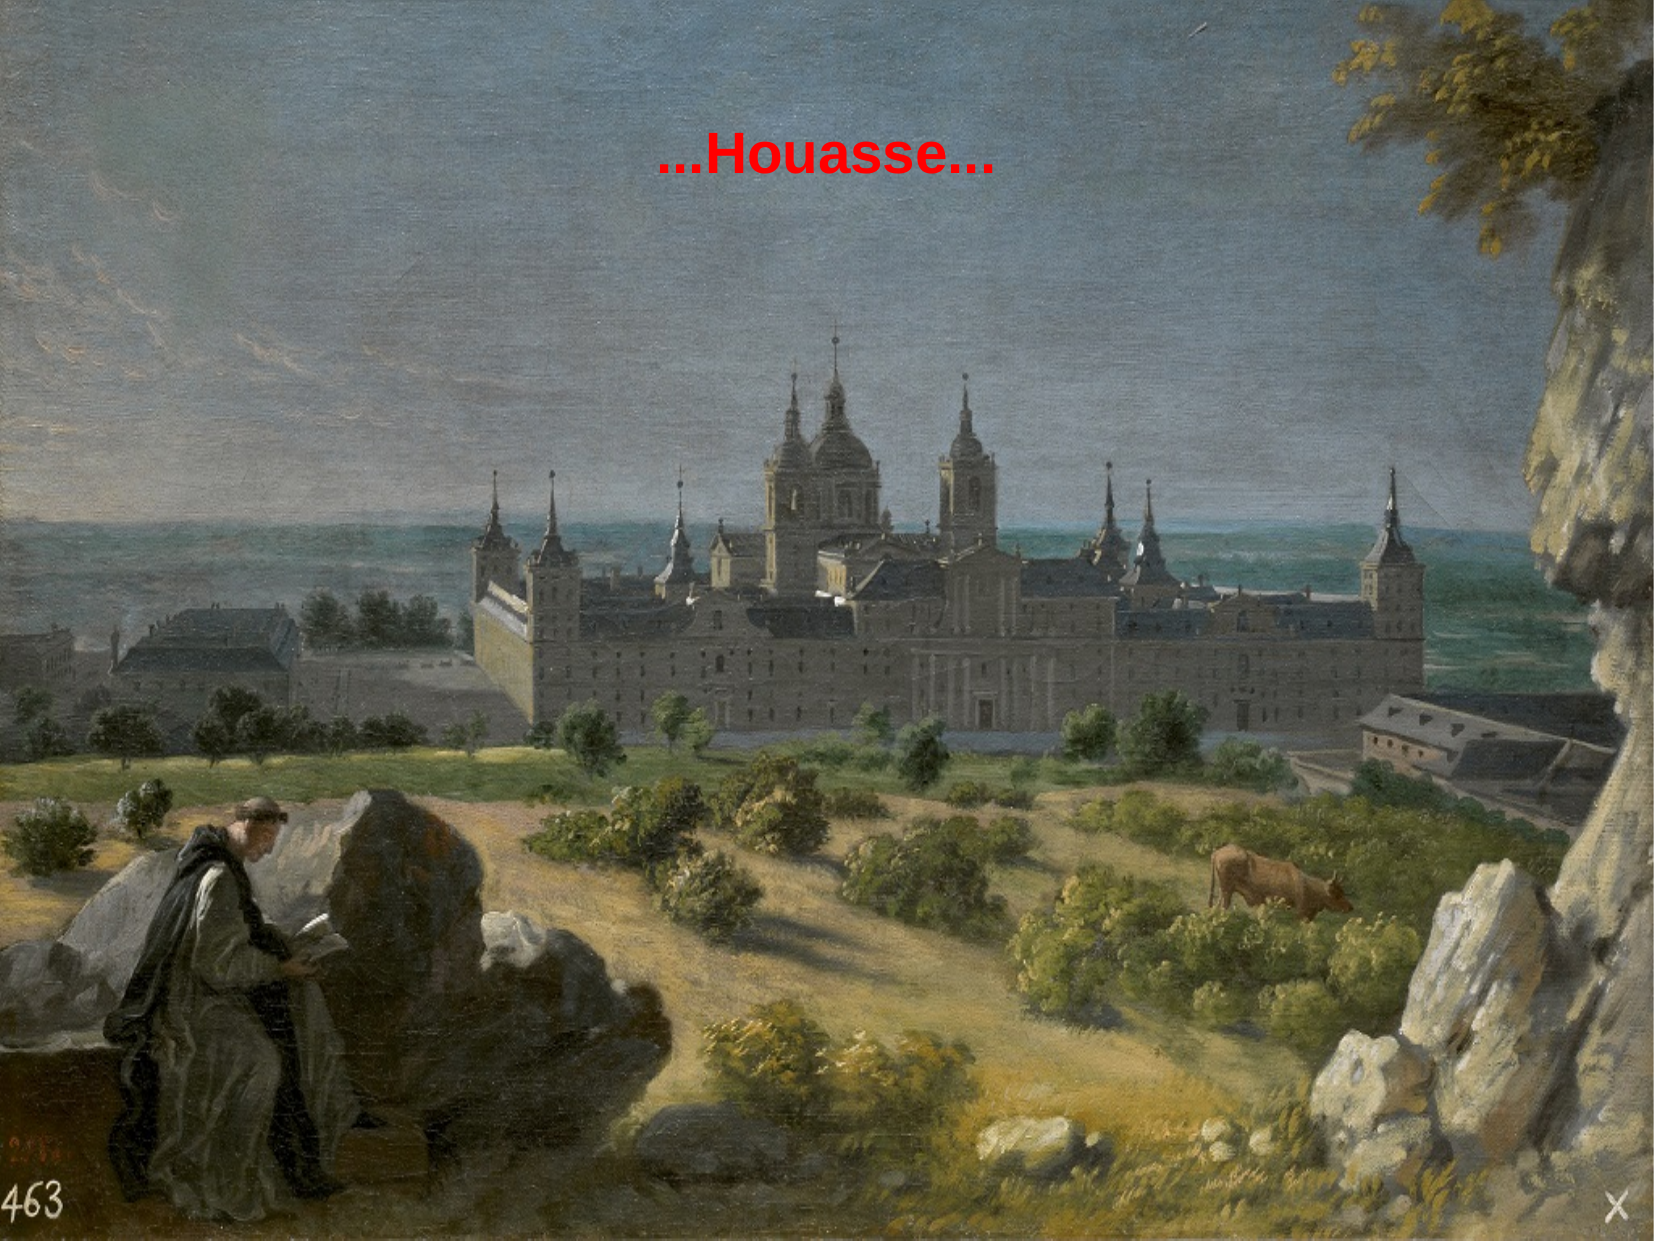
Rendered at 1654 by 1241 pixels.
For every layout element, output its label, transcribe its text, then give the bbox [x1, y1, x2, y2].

title ...Houasse... [82, 49, 1571, 257]
picture [0, 0, 1654, 1241]
